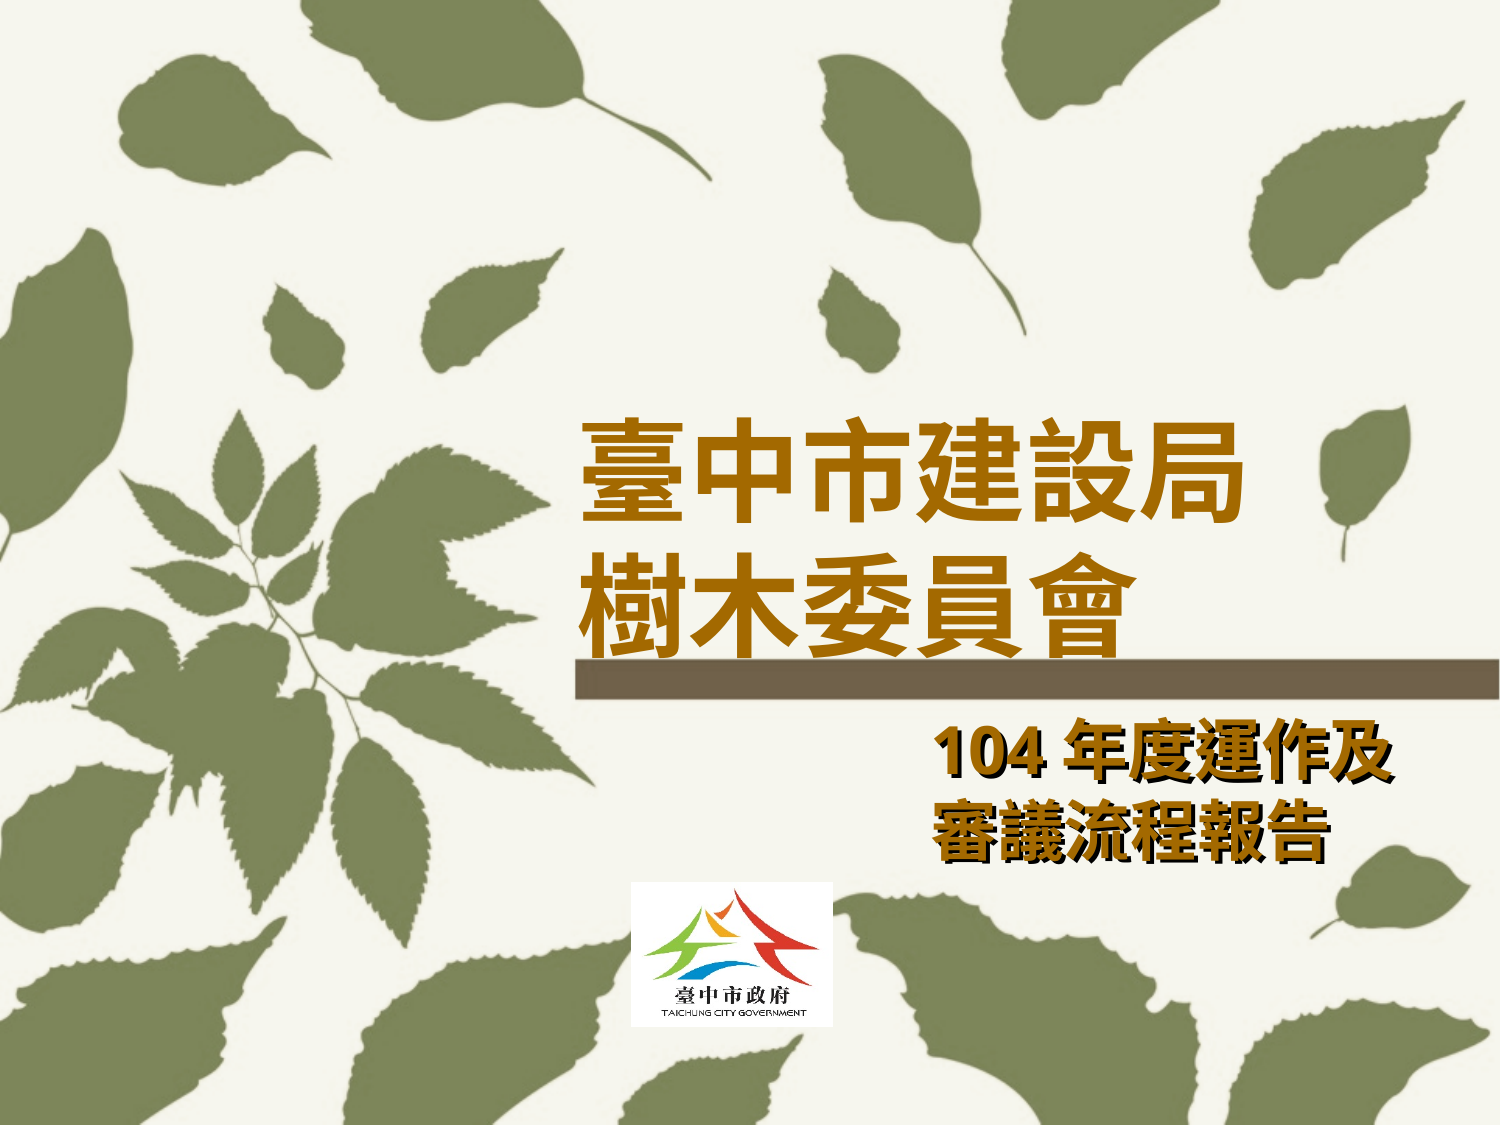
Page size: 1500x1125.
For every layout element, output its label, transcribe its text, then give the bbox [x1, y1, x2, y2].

picture [0, 0, 1500, 1125]
text_box 臺中市建設局 樹木委員會 [560, 393, 1273, 682]
text_box 104年度運作及審議流程報告 [915, 700, 1436, 878]
